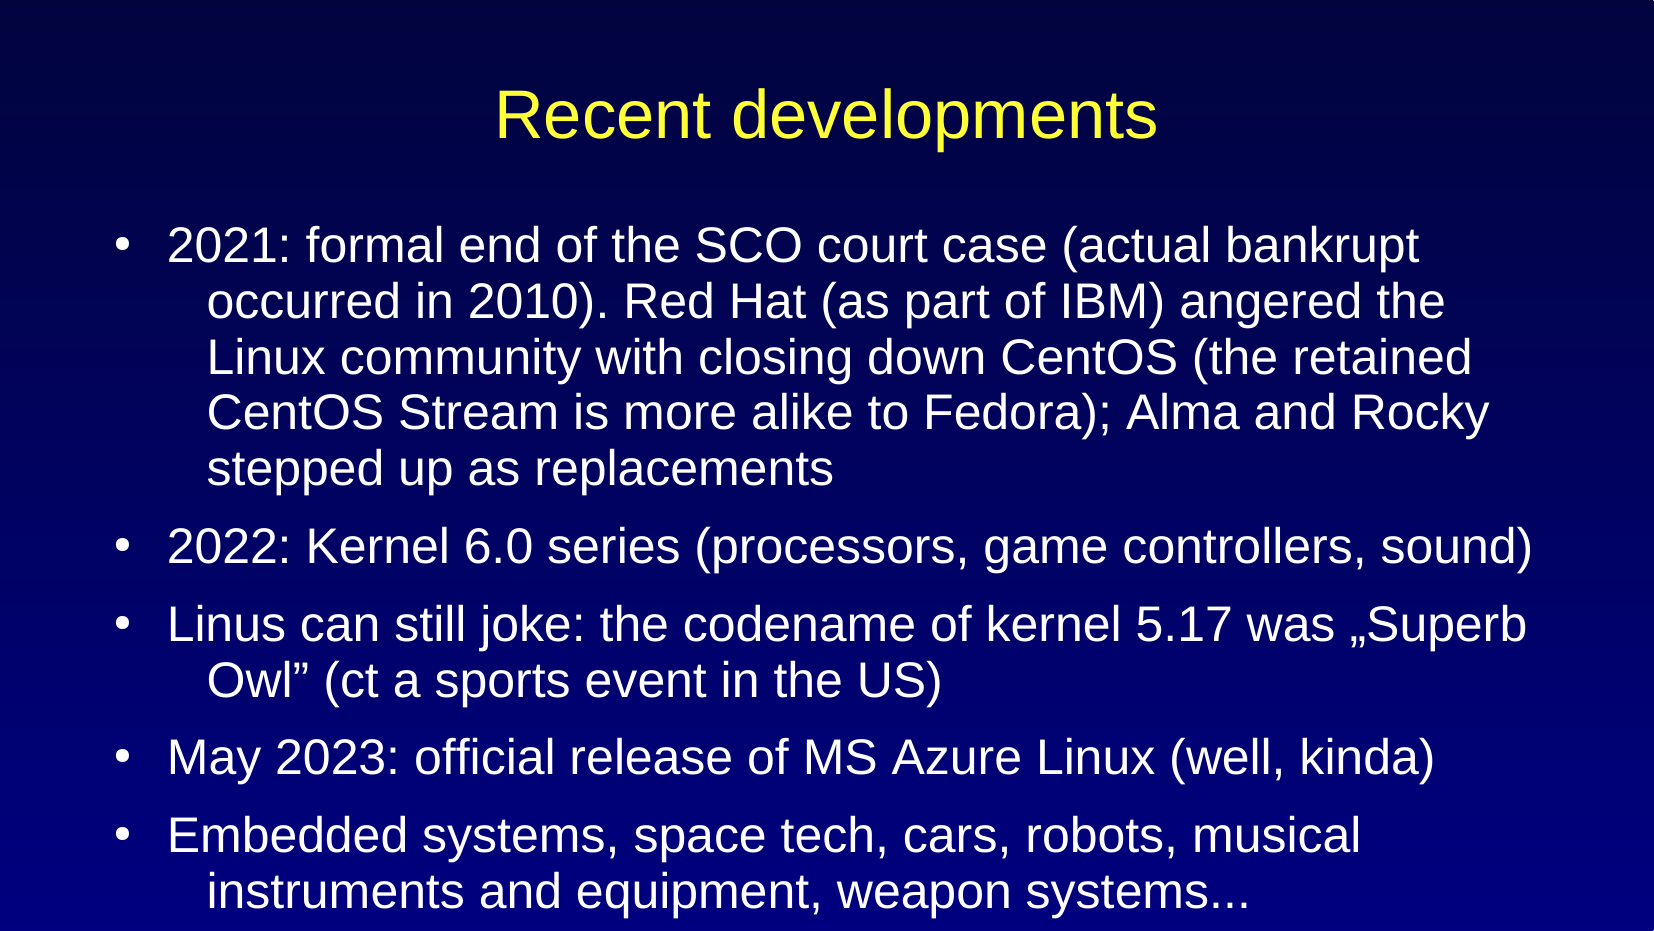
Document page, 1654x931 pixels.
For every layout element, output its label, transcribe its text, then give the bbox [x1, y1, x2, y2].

title Recent developments [82, 37, 1571, 193]
list 2021: formal end of the SCO court case (actual bankrupt occurred in 2010). Red Hat (as part of IBM) angered the Linux community with closing down CentOS (the retained CentOS Stream is more alike to Fedora); Alma and Rocky stepped up as replacements 2022: Kernel 6.0 series (processors, game controllers, sound) Linus can still joke: the codename of kernel 5.17 was „Superb Owl” (ct a sports event in the US) May 2023: official release of MS Azure Linux (well, kinda) Embedded systems, space tech, cars, robots, musical instruments and equipment, weapon systems... [82, 217, 1571, 920]
